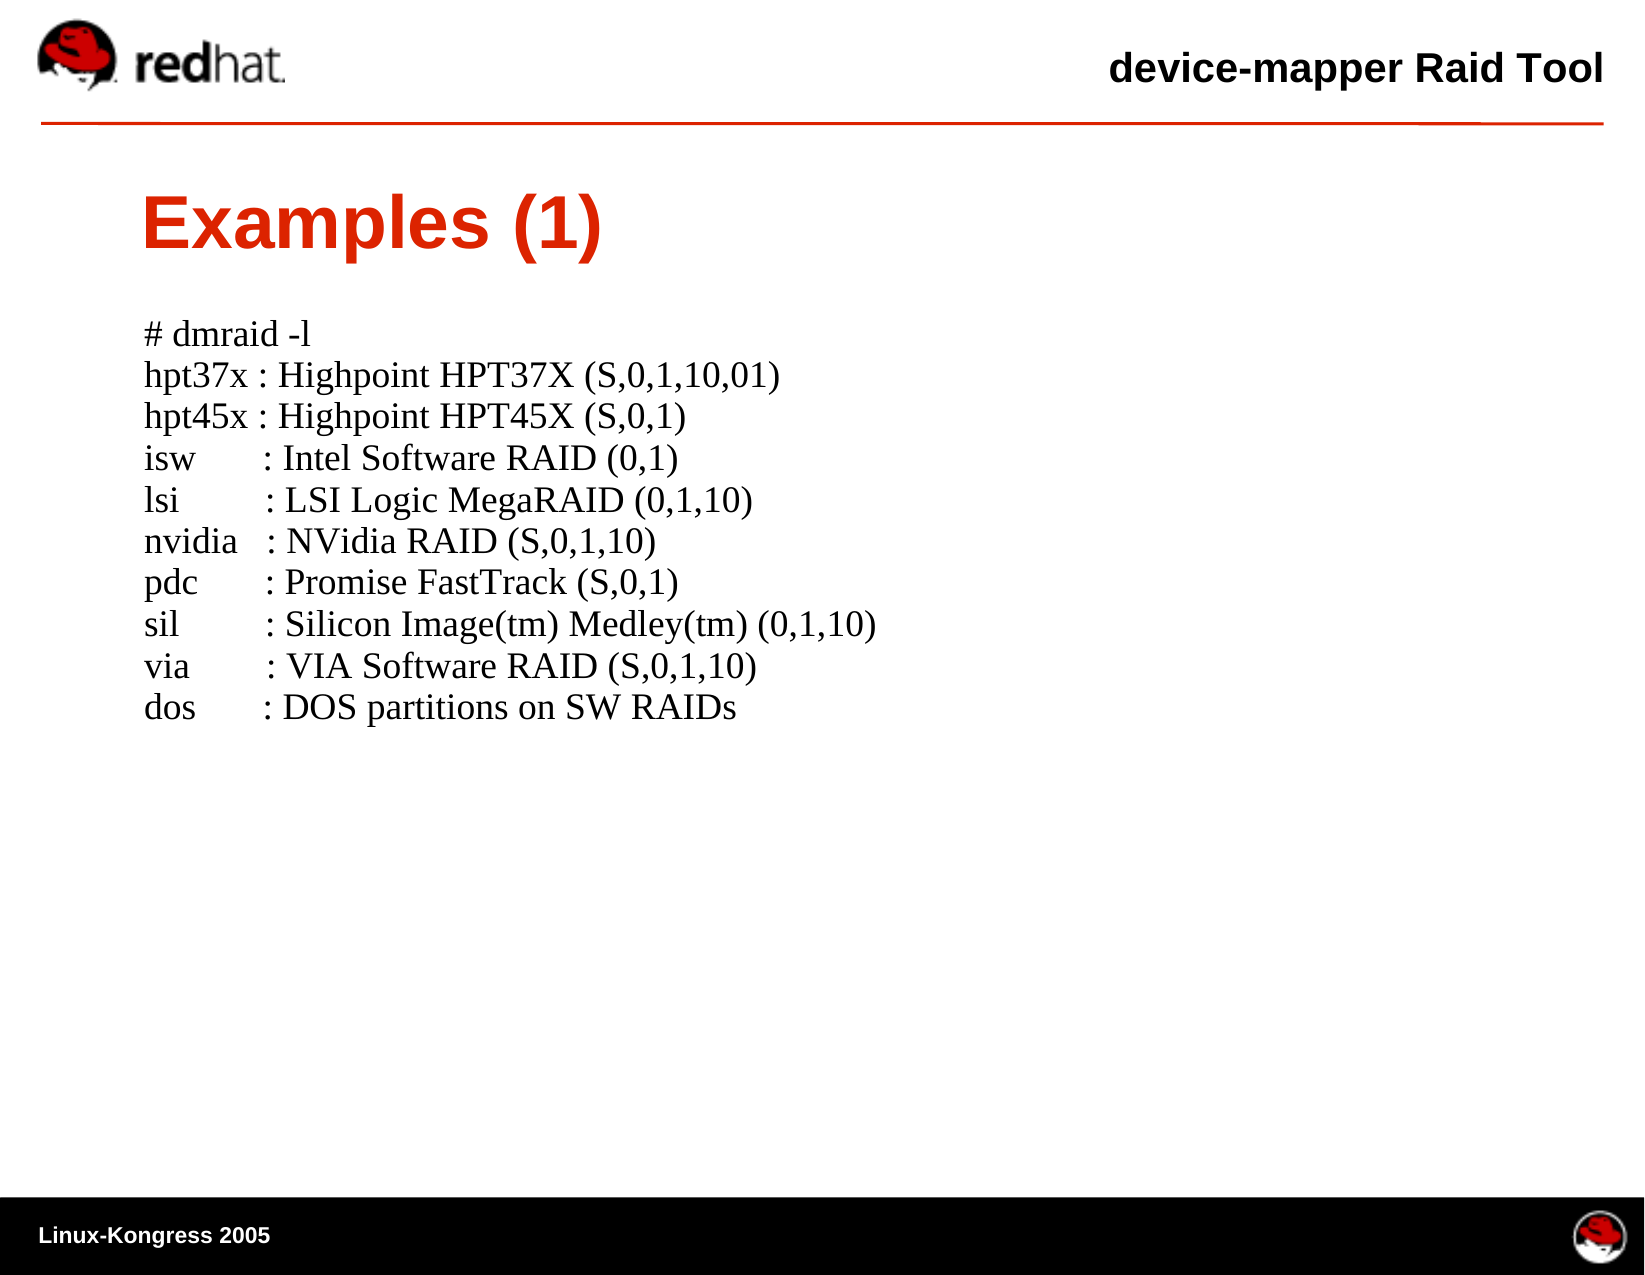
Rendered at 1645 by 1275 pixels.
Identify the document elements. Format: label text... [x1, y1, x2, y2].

text_box Linux-Kongress 2005 [38, 1222, 382, 1252]
text_box # dmraid -l hpt37x : Highpoint HPT37X (S,0,1,10,01) hpt45x : Highpoint HPT45X (S,0,1) isw : Intel Software RAID (0,1) lsi : LSI Logic MegaRAID (0,1,10) nvidia : NVidia RAID (S,0,1,10) pdc : Promise FastTrack (S,0,1) sil : Silicon Image(tm) Medley(tm) (0,1,10) via : VIA Software RAID (S,0,1,10) dos : DOS partitions on SW RAIDs [144, 312, 878, 915]
text_box device-mapper Raid Tool [959, 44, 1605, 97]
picture [1568, 1207, 1632, 1270]
text_box [0, 1197, 1645, 1275]
text_box Examples (1) [141, 180, 642, 275]
picture [36, 17, 285, 102]
